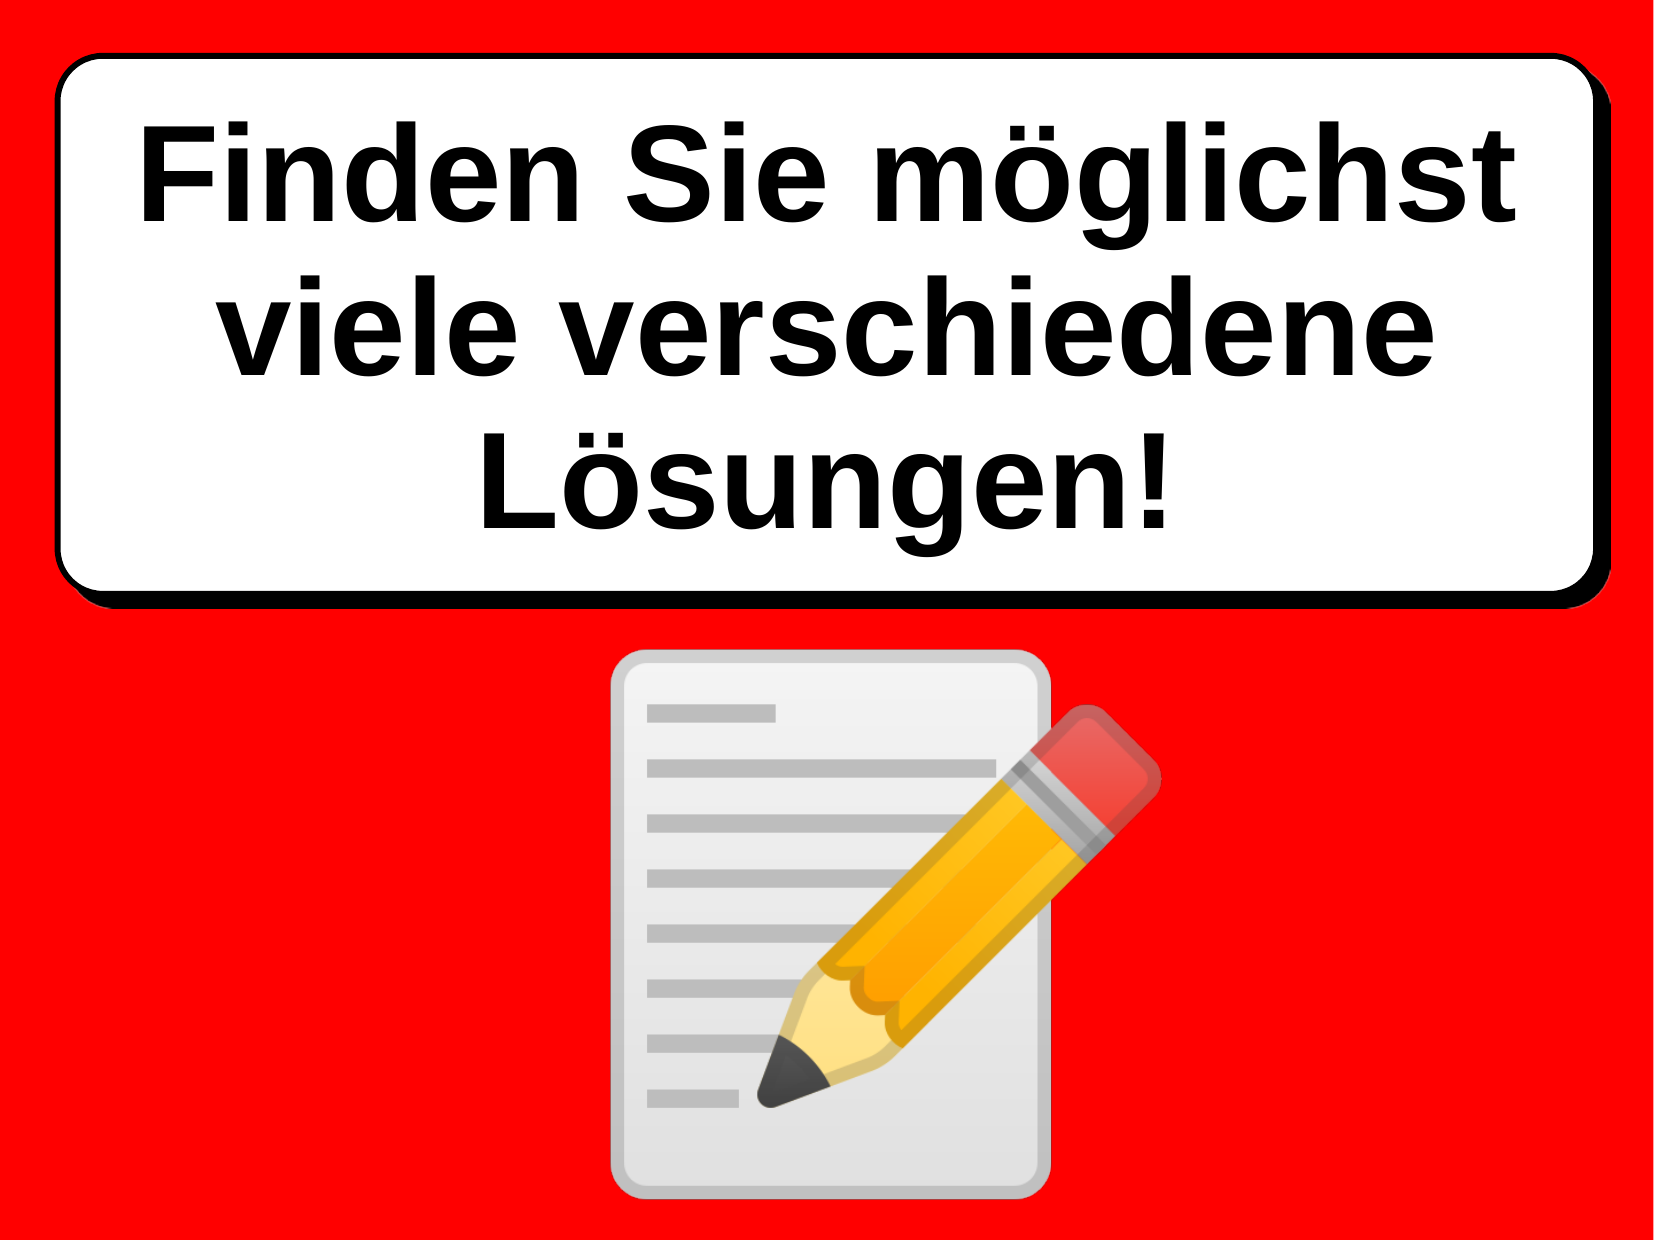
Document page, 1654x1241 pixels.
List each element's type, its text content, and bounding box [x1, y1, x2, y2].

picture [592, 631, 1180, 1218]
text_box [57, 55, 1597, 594]
text_box Finden Sie möglichst viele verschiedene Lösungen! [112, 89, 1542, 566]
